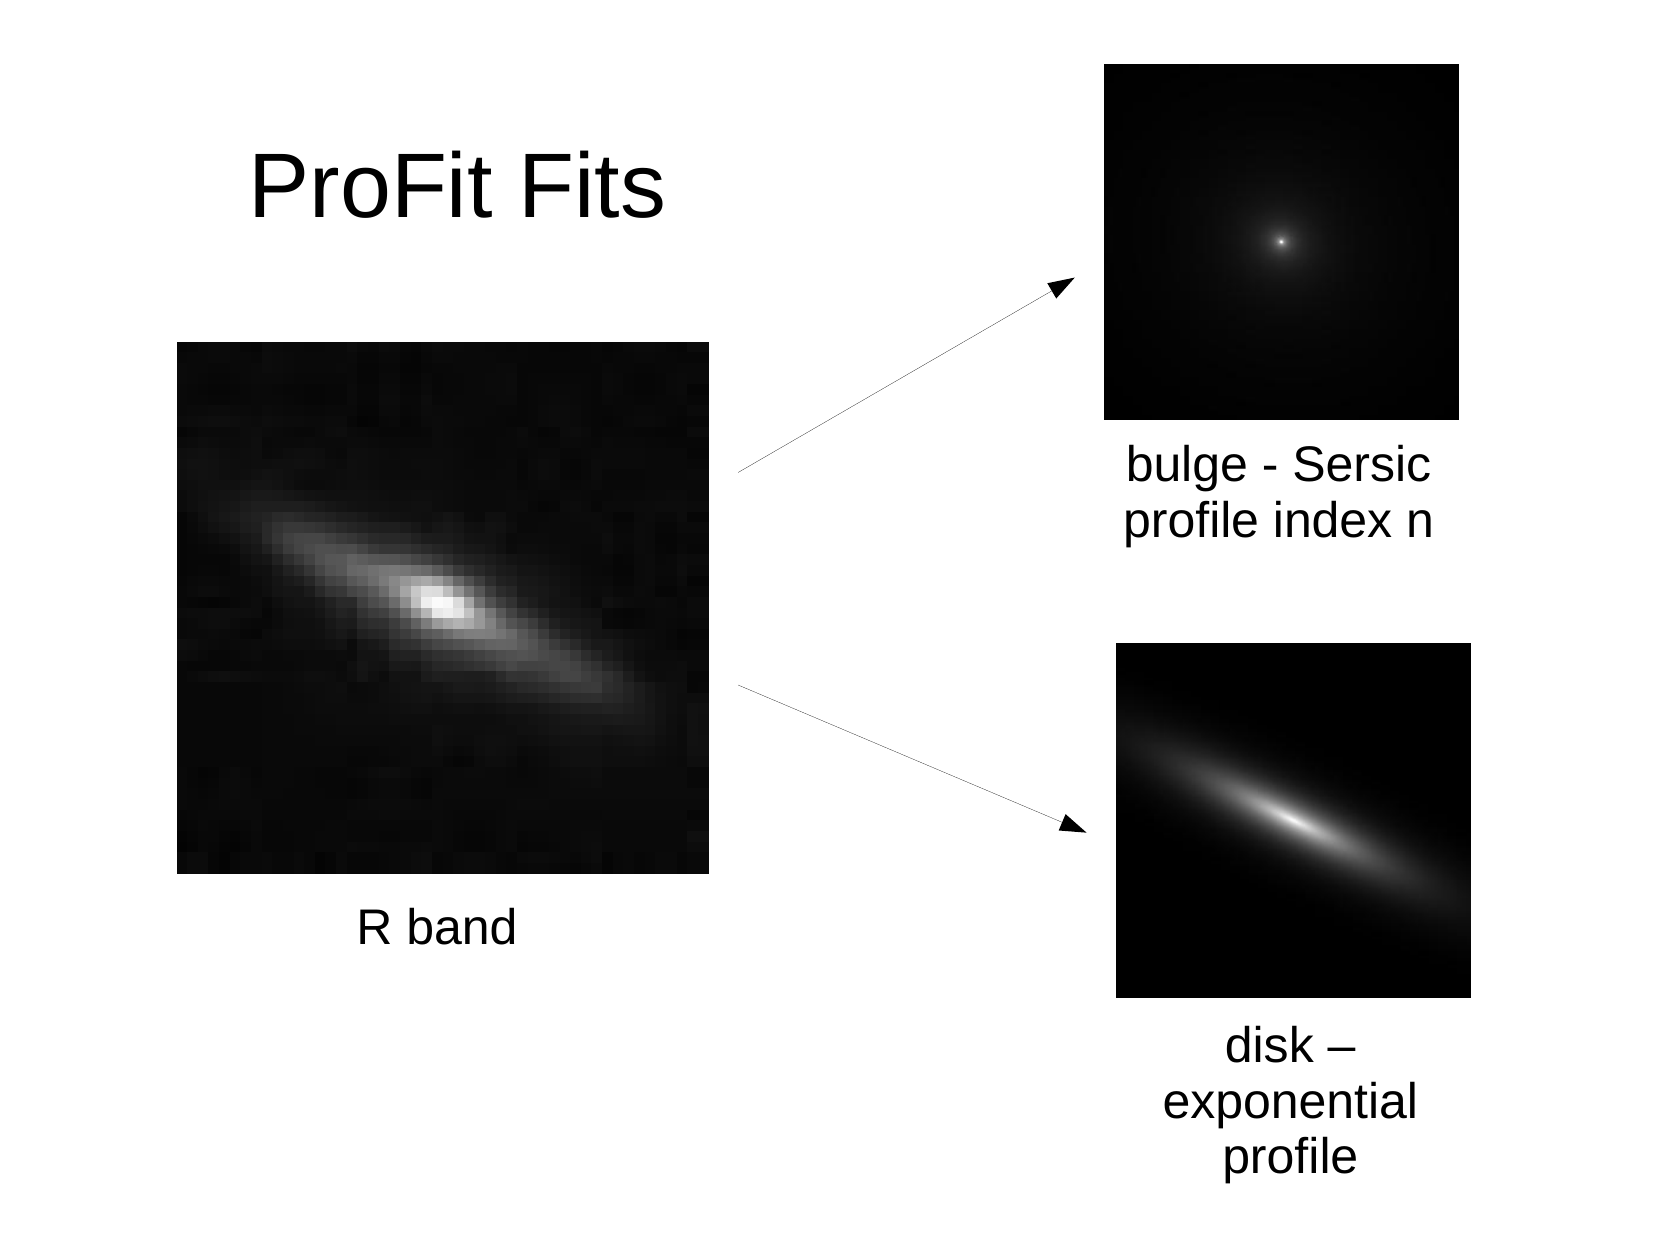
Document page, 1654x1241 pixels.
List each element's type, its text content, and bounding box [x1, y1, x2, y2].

picture [1116, 643, 1471, 999]
title ProFit Fits [11, 82, 904, 290]
picture [177, 342, 709, 875]
picture [1104, 64, 1459, 420]
text_box bulge - Sersic profile index n [1104, 428, 1453, 556]
text_box R band [171, 891, 703, 963]
text_box disk – exponential profile [1116, 1009, 1465, 1205]
